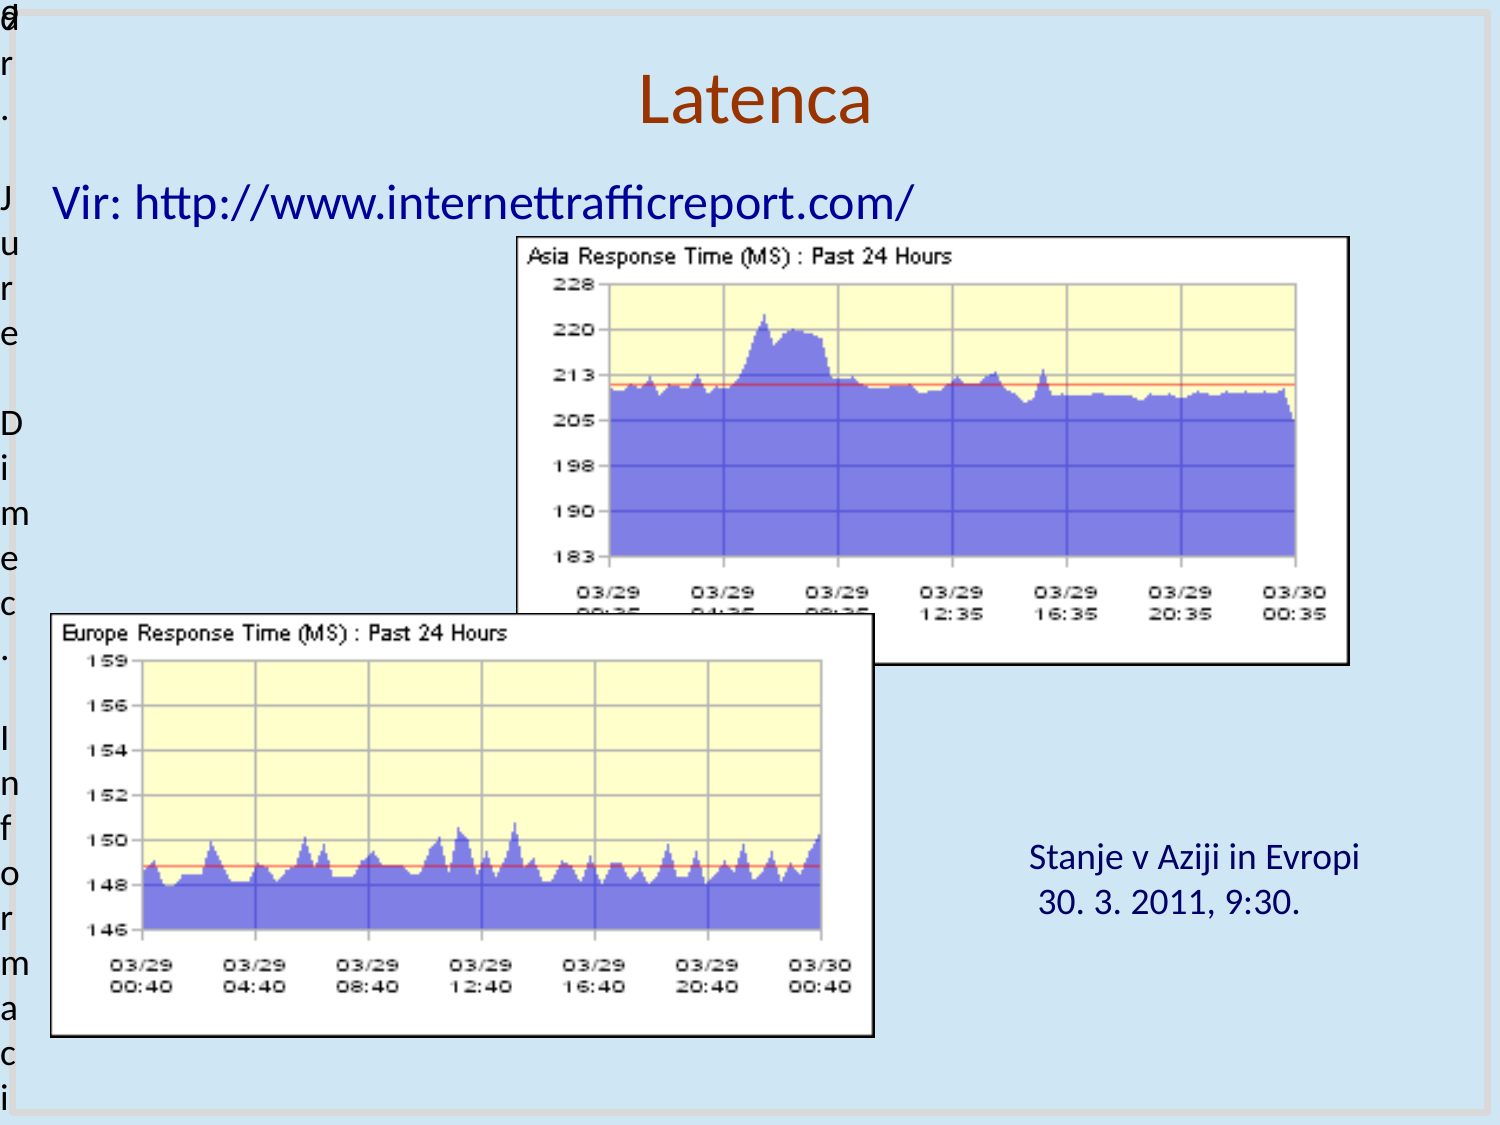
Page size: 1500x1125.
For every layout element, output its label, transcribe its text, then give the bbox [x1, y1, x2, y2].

title Latenca [37, 37, 1475, 150]
text_box Stanje v Aziji in Evropi 30. 3. 2011, 9:30. [1014, 824, 1376, 930]
picture [50, 236, 1350, 1038]
list Vir: http://www.internettrafficreport.com/ [37, 162, 1475, 1050]
